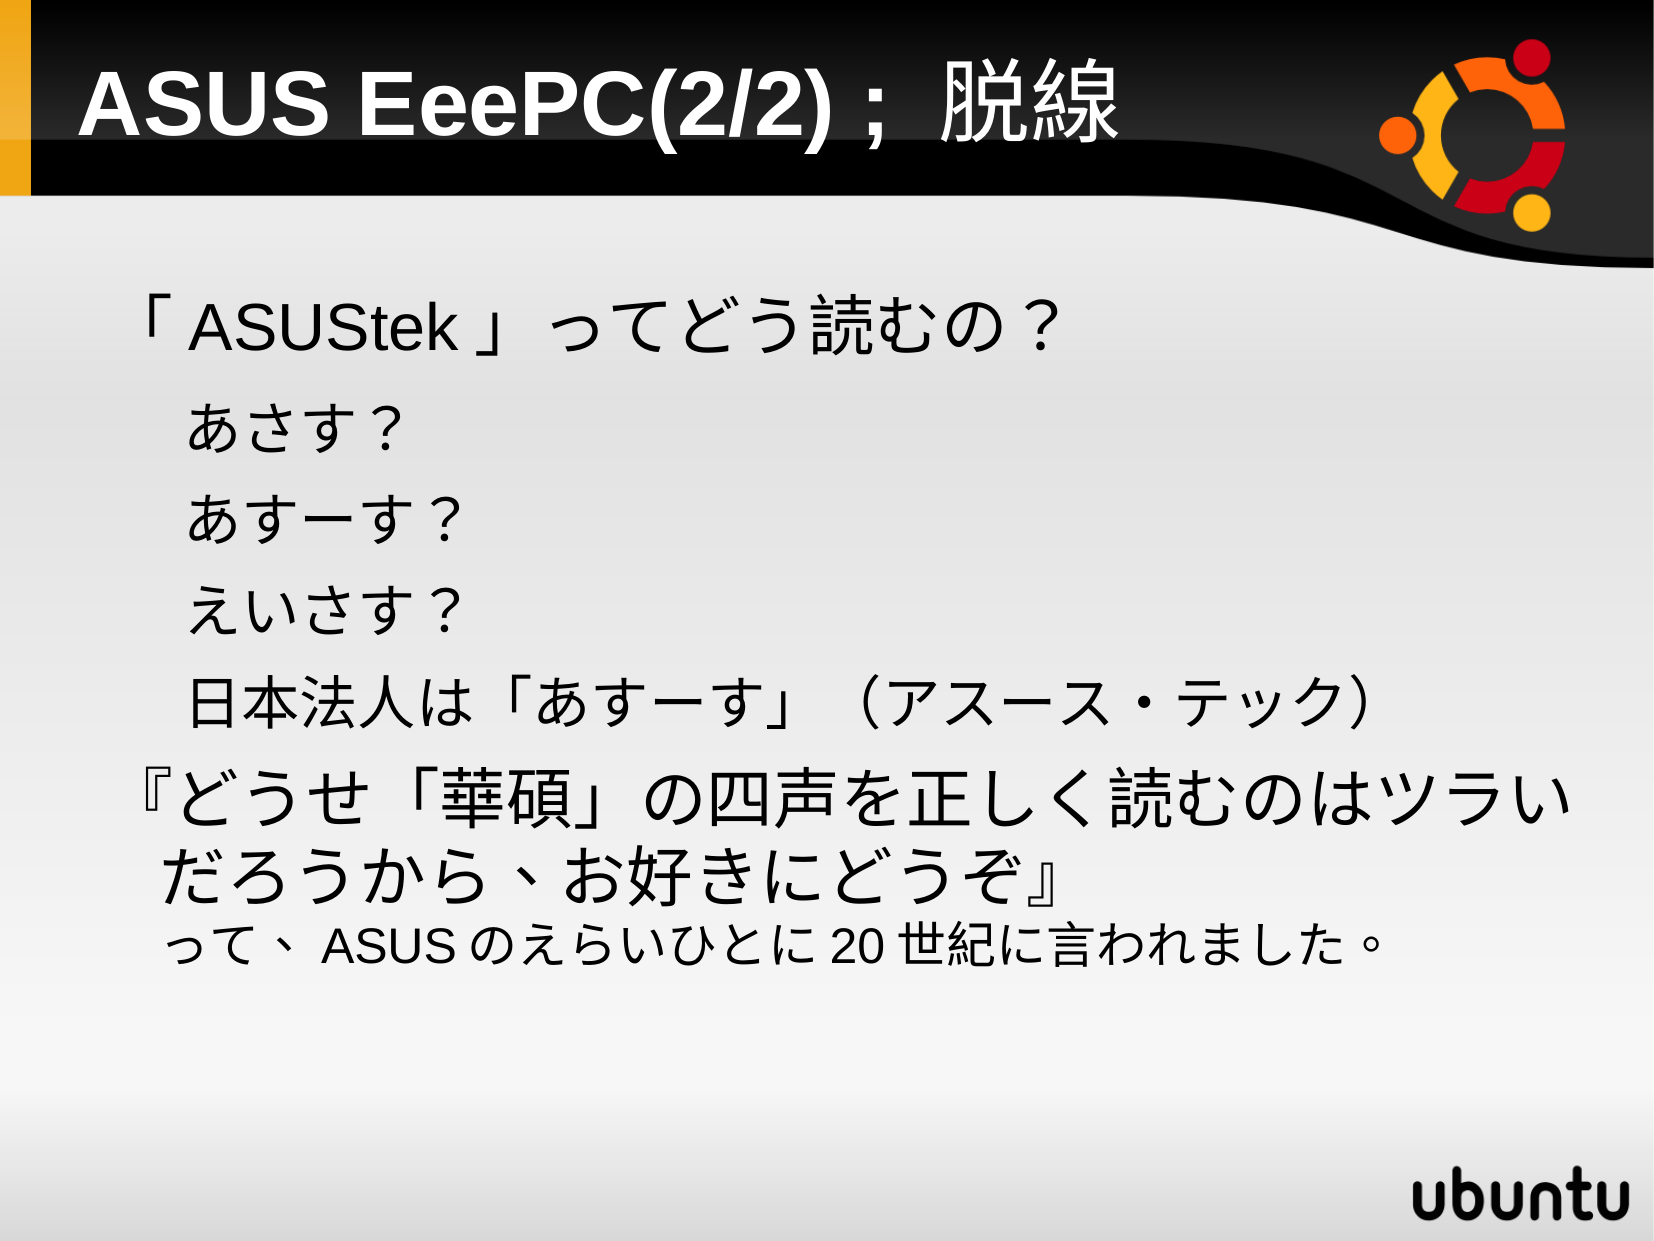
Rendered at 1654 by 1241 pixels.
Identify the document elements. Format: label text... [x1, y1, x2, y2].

title ASUS EeePC(2/2) ; 脱線 [76, 7, 1565, 200]
list 「ASUStek」ってどう読むの？ あさす？ あすーす？ えいさす？ 日本法人は「あすーす」（アスース・テック） 『どうせ「華碩」の四声を正しく読むのはツラいだろうから、お好きにどうぞ』 って、ASUSのえらいひとに20世紀に言われました。 [88, 288, 1577, 1093]
picture [0, 0, 1654, 1241]
